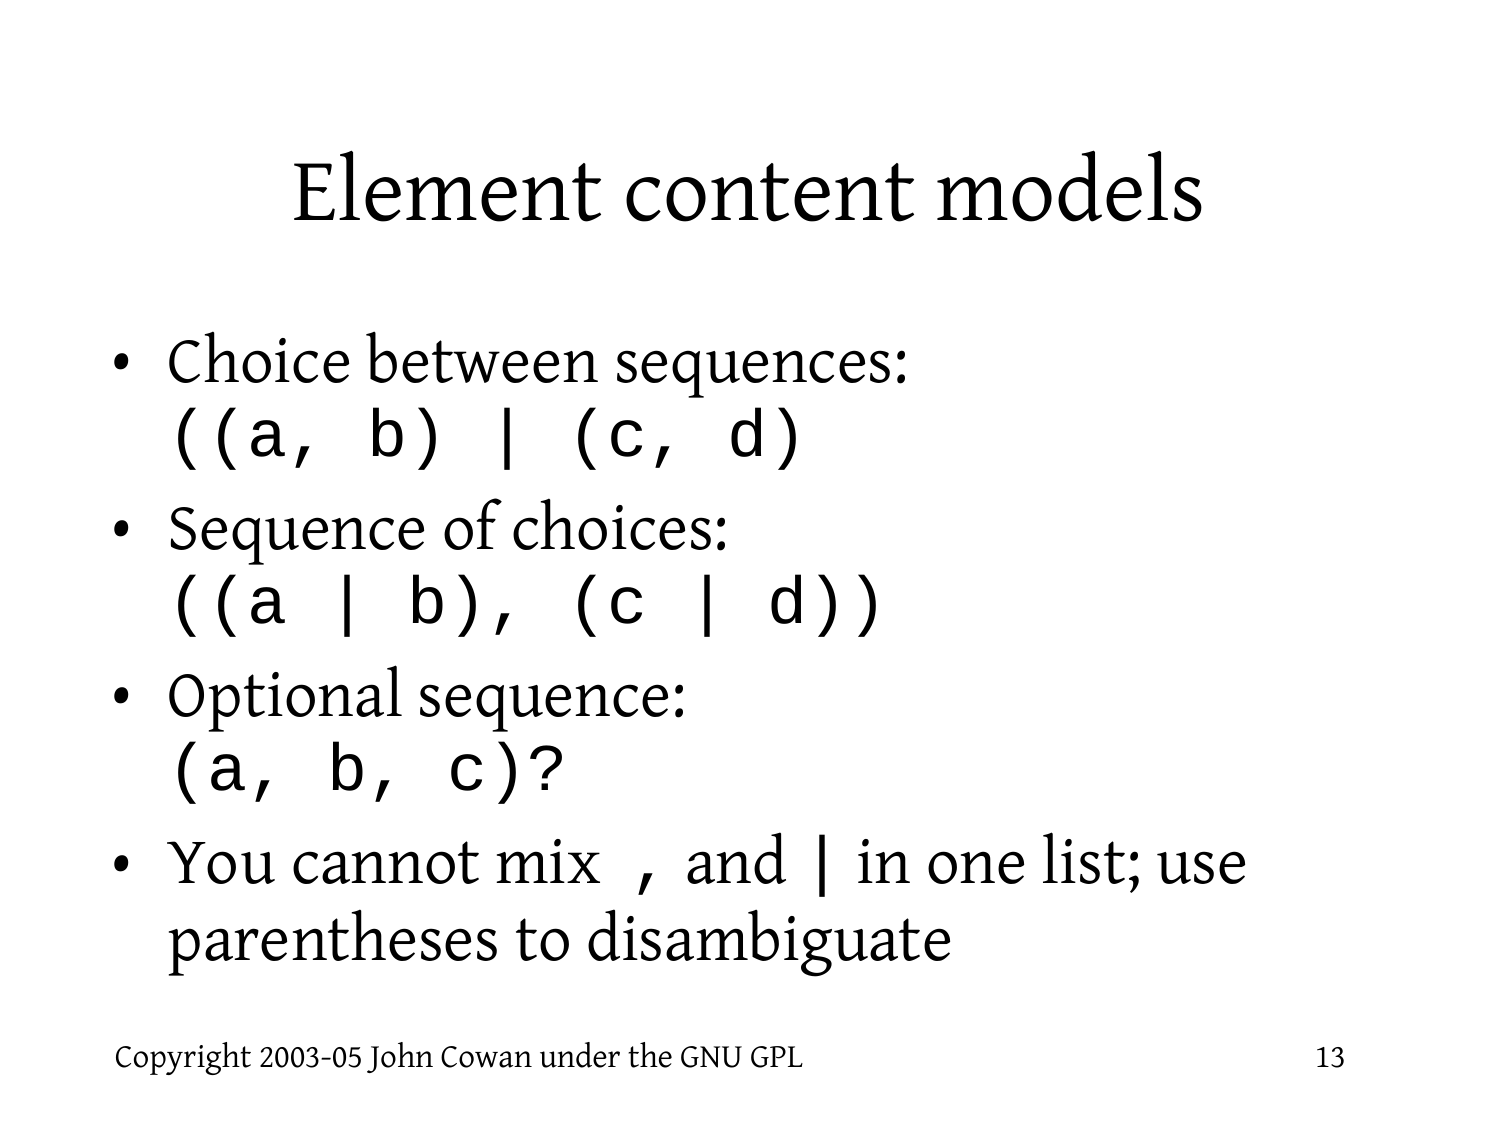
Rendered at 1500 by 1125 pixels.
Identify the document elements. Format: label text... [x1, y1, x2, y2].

list Choice between sequences: ((a, b) | (c, d) Sequence of choices: ((a | b), (c | d)) Optional sequence: (a, b, c)? You cannot mix , and | in one list; use parentheses to disambiguate [112, 324, 1387, 1000]
title Element content models [112, 62, 1387, 324]
